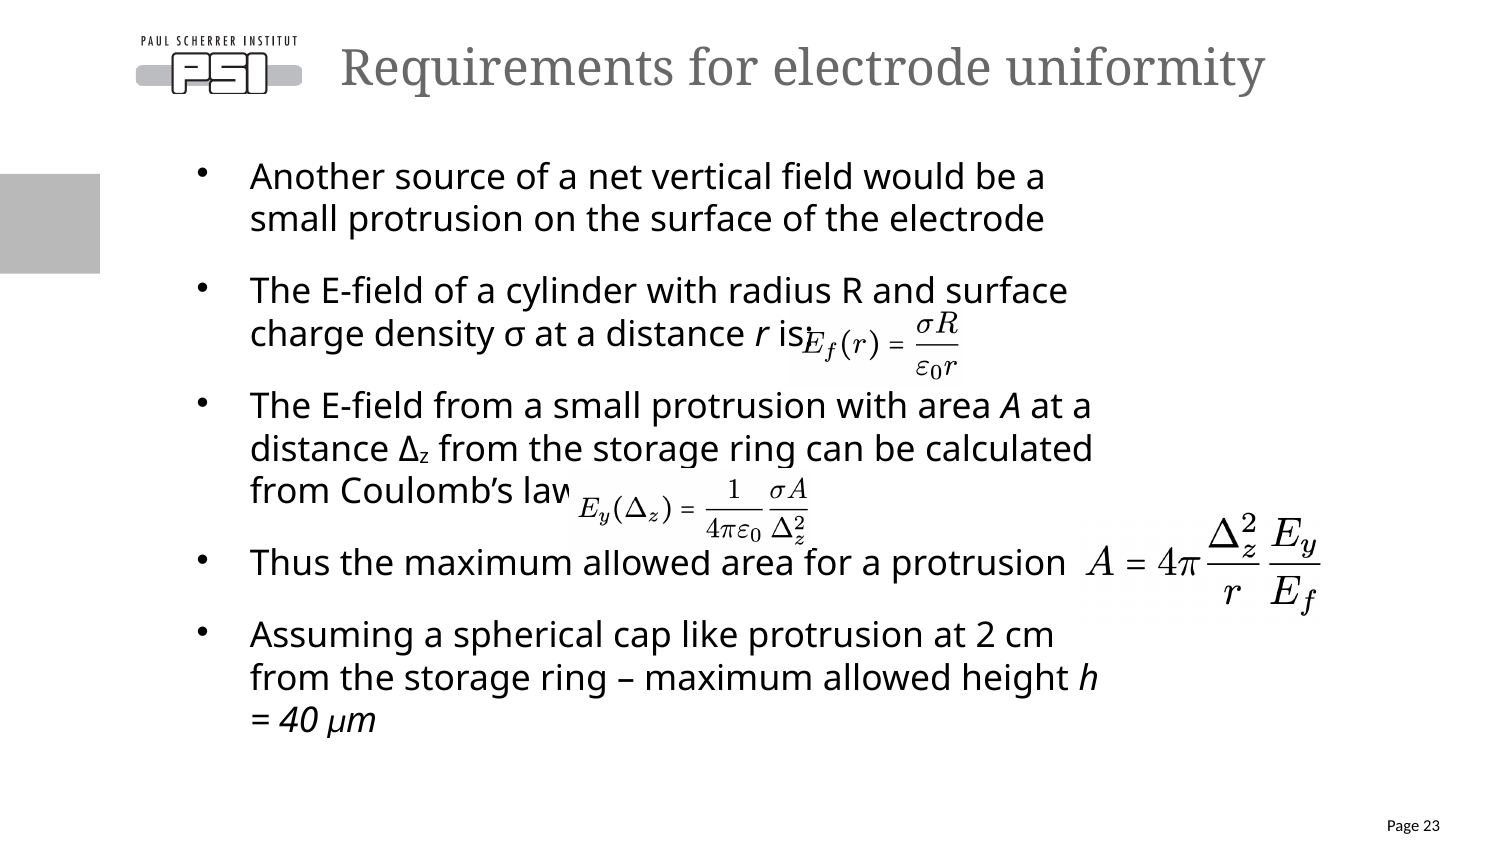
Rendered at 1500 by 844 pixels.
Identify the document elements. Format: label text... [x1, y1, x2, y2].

picture [569, 468, 812, 550]
title Requirements for electrode uniformity [340, 35, 1441, 98]
picture [1073, 505, 1325, 623]
slide_number Page <number> [1346, 814, 1441, 839]
list Another source of a net vertical field would be a small protrusion on the surface of the electrode The E-field of a cylinder with radius R and surface charge density σ at a distance r is: The E-field from a small protrusion with area A at a distance Δz from the storage ring can be calculated from Coulomb’s law: Thus the maximum allowed area for a protrusion is: Assuming a spherical cap like protrusion at 2 cm from the storage ring – maximum allowed height h = 40 µm [178, 154, 1125, 730]
